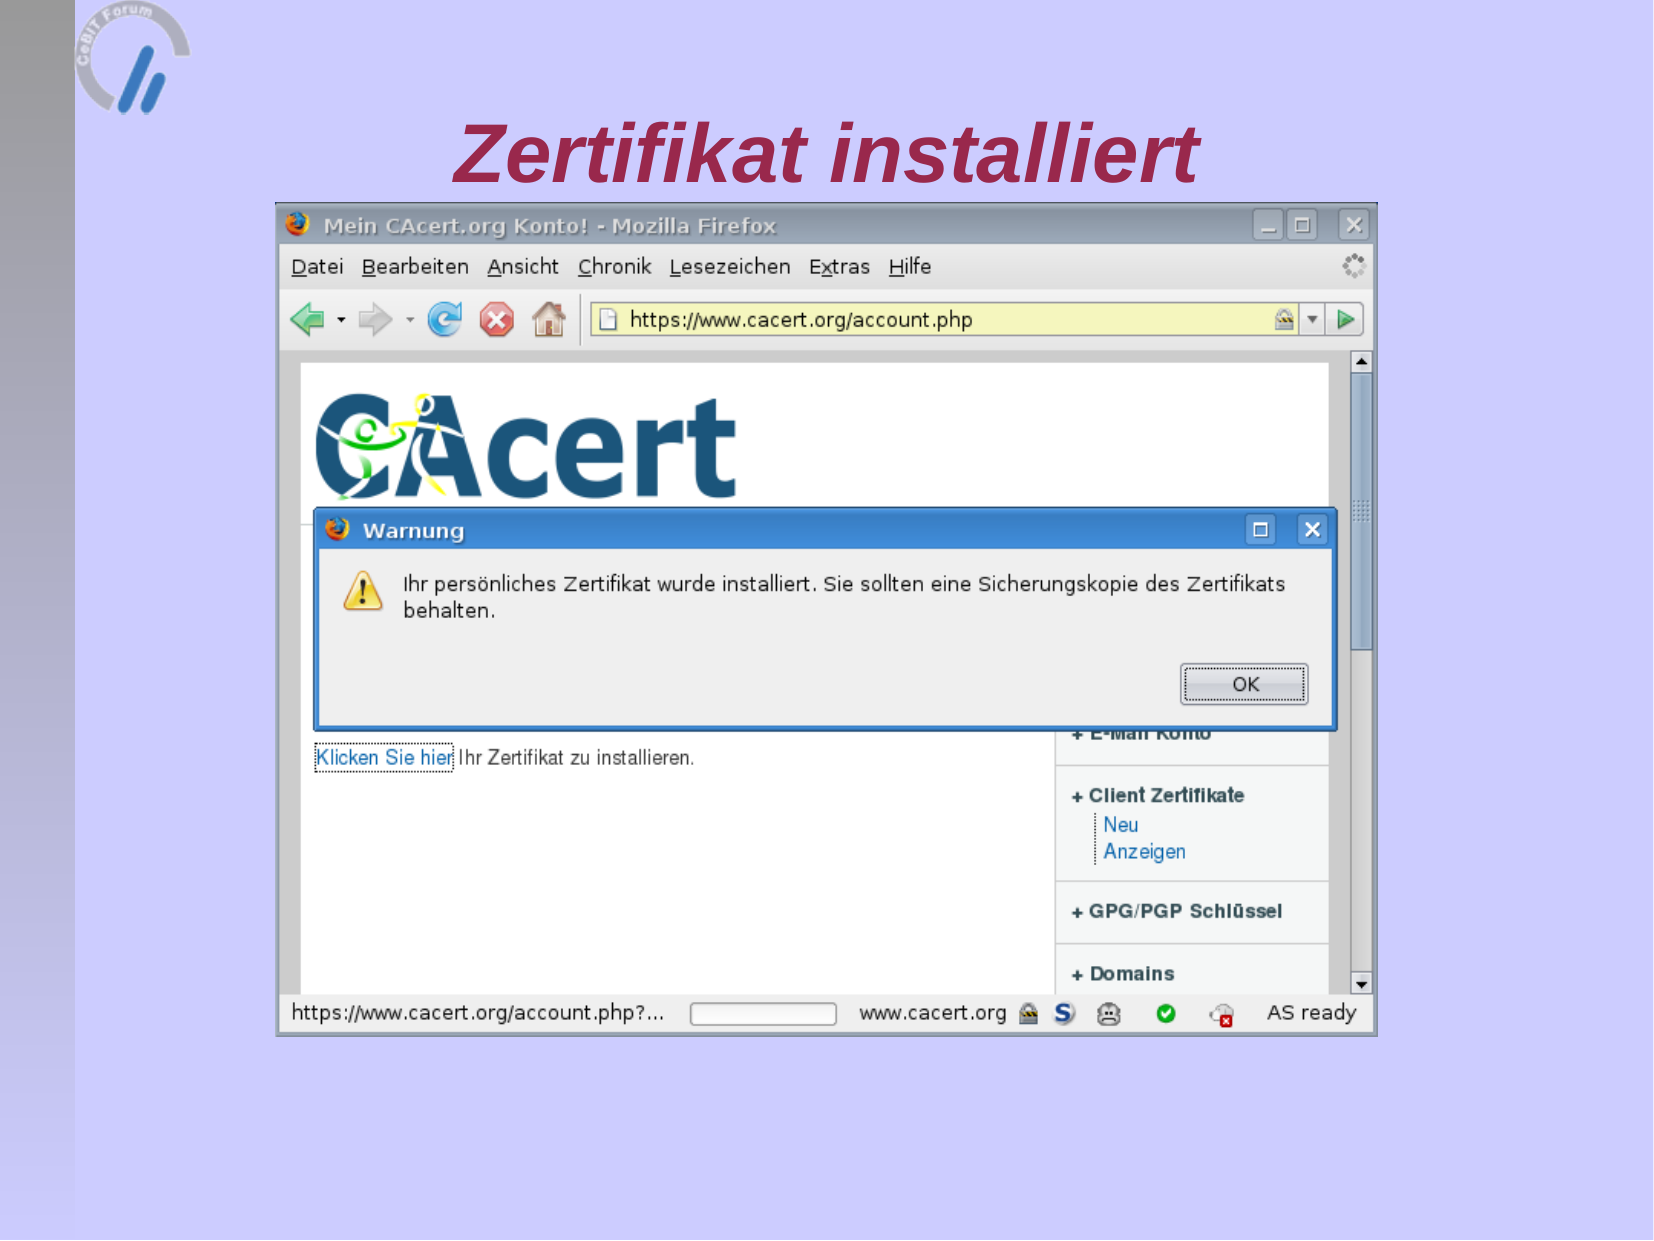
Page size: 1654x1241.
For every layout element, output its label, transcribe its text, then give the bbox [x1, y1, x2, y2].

picture [275, 257, 1378, 1037]
title Zertifikat installiert [121, 49, 1534, 257]
